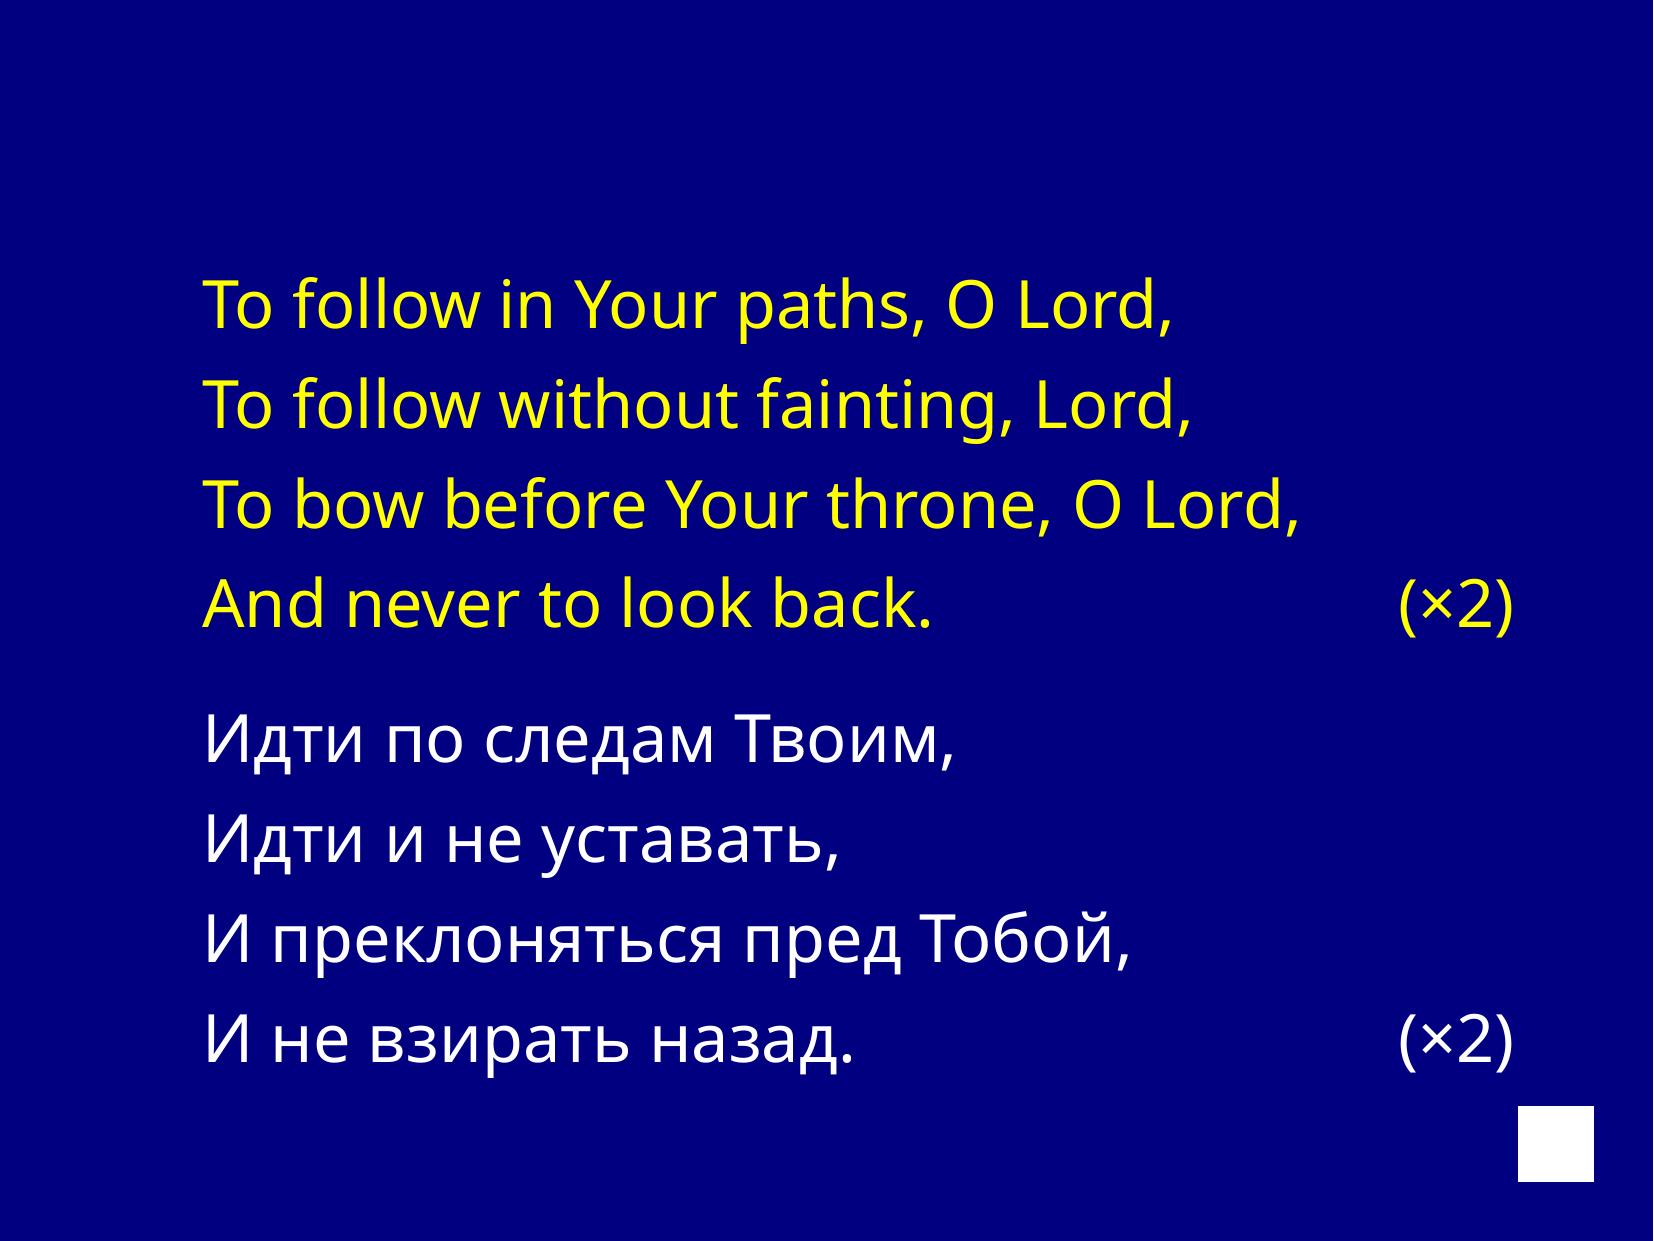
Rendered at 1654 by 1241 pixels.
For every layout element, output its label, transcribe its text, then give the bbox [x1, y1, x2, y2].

text_box [1518, 1106, 1594, 1182]
text_box Идти по следам Твоим, Идти и не уставать, И преклоняться пред Тобой, И не взирать назад. (×2) [75, 675, 1576, 1163]
text_box To follow in Your paths, O Lord, To follow without fainting, Lord, To bow before Your throne, O Lord, And never to look back. (×2) [75, 150, 1576, 638]
